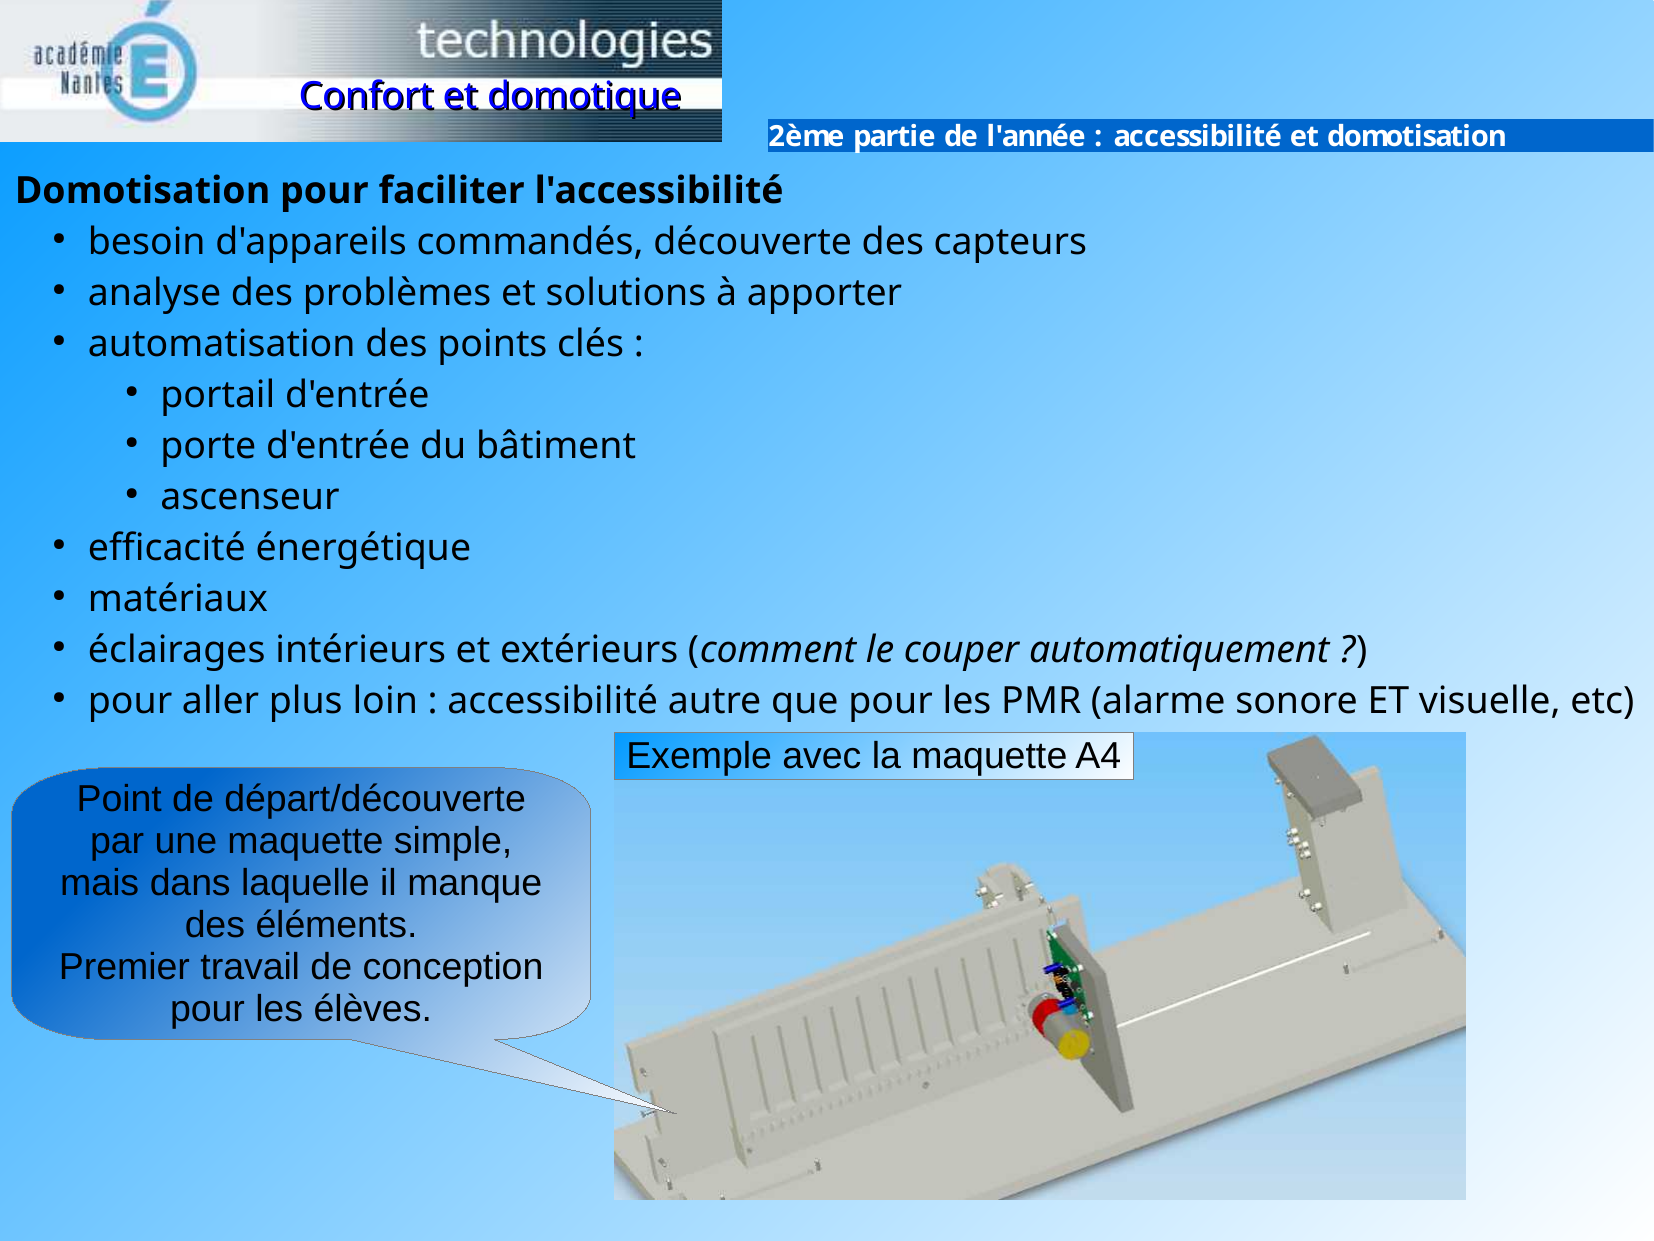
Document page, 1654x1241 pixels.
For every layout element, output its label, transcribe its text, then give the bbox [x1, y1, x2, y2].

text_box Point de départ/découverte par une maquette simple, mais dans laquelle il manque des éléments. Premier travail de conception pour les élèves. [11, 767, 677, 1114]
picture [0, 0, 1654, 155]
text_box Domotisation pour faciliter l'accessibilité besoin d'appareils commandés, découverte des capteurs analyse des problèmes et solutions à apporter automatisation des points clés : portail d'entrée porte d'entrée du bâtiment ascenseur efficacité énergétique matériaux éclairages intérieurs et extérieurs (comment le couper automatiquement ?) pour aller plus loin : accessibilité autre que pour les PMR (alarme sonore ET visuelle, etc) [0, 155, 1654, 686]
text_box Confort et domotique [247, 70, 648, 118]
text_box Exemple avec la maquette A4 [614, 732, 1134, 780]
picture [614, 732, 1466, 1200]
